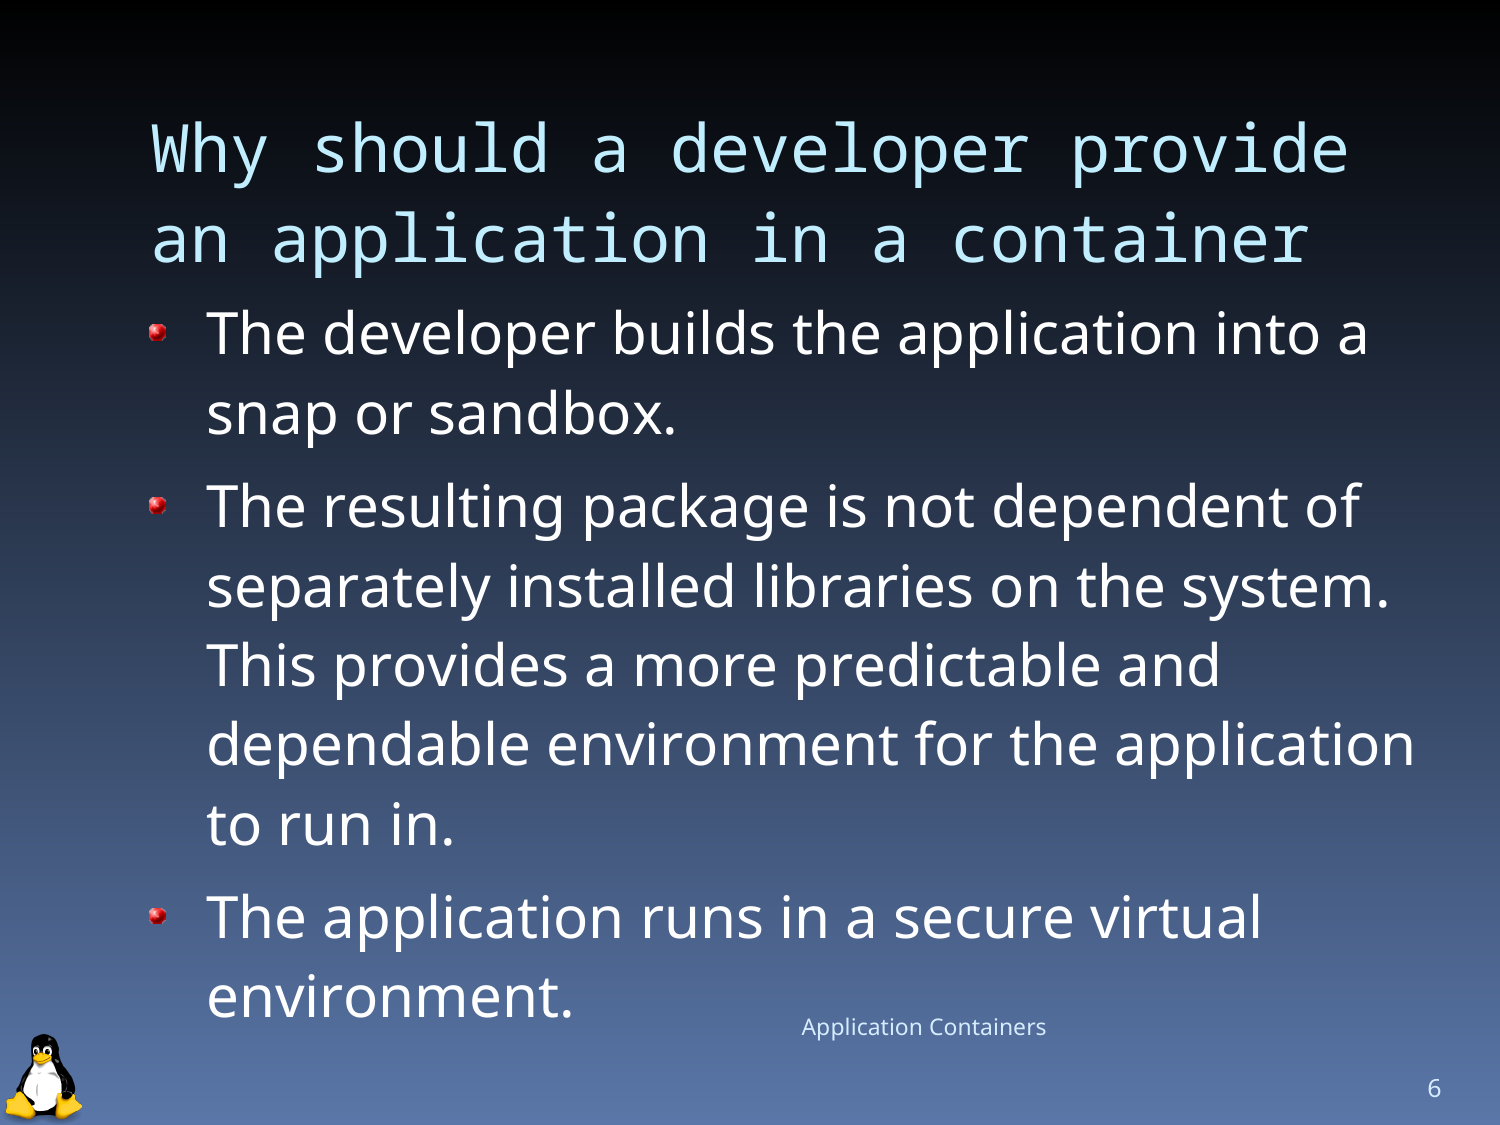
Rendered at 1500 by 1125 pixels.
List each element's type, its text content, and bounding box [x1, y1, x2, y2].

list The developer builds the application into a snap or sandbox. The resulting package is not dependent of separately installed libraries on the system. This provides a more predictable and dependable environment for the application to run in. The application runs in a secure virtual environment. [149, 292, 1425, 946]
title Why should a developer provide an application in a container [149, 84, 1425, 292]
picture [0, 1034, 82, 1125]
